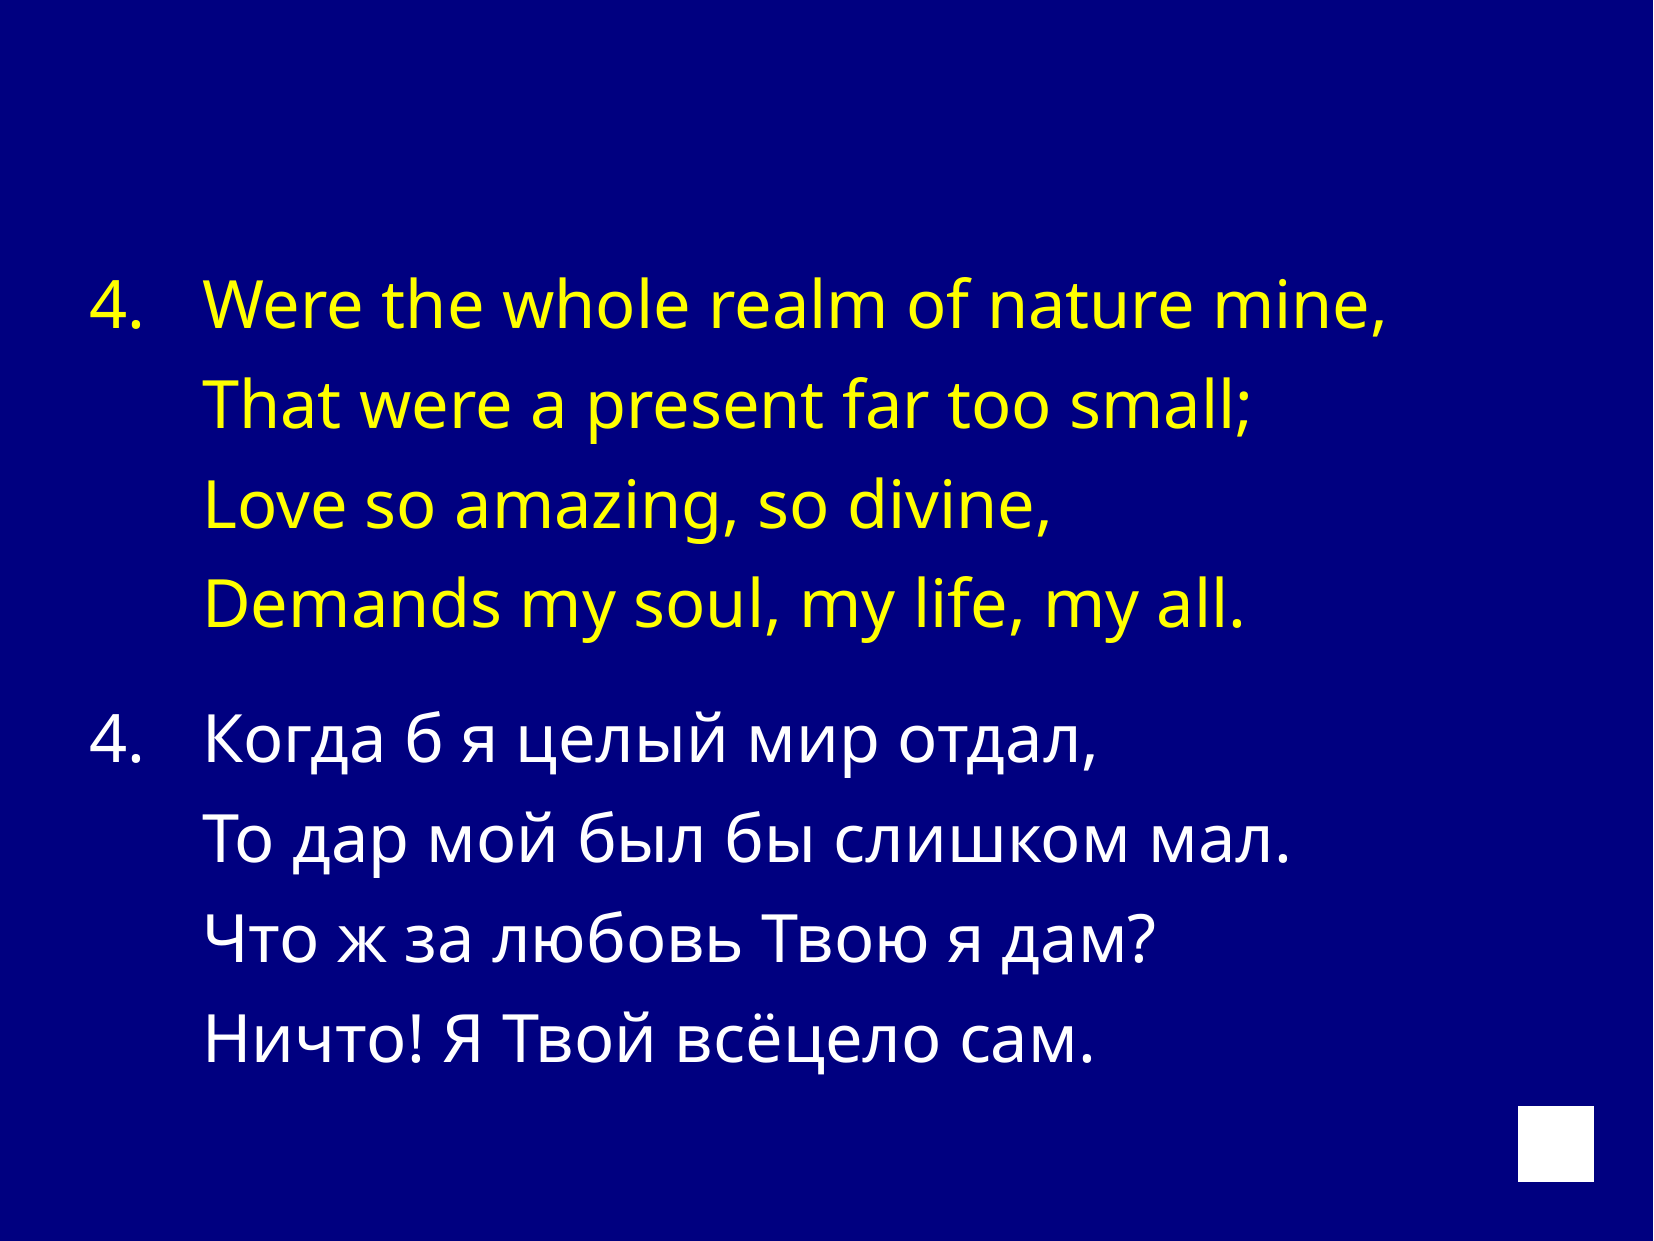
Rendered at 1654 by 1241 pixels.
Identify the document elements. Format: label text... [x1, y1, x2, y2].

text_box 4. Were the whole realm of nature mine, That were a present far too small; Love so amazing, so divine, Demands my soul, my life, my all. [75, 150, 1576, 638]
text_box [1518, 1106, 1594, 1182]
text_box 4. Когда б я целый мир отдал, То дар мой был бы слишком мал. Что ж за любовь Твою я дам? Ничто! Я Твой всёцело сам. [75, 675, 1576, 1163]
